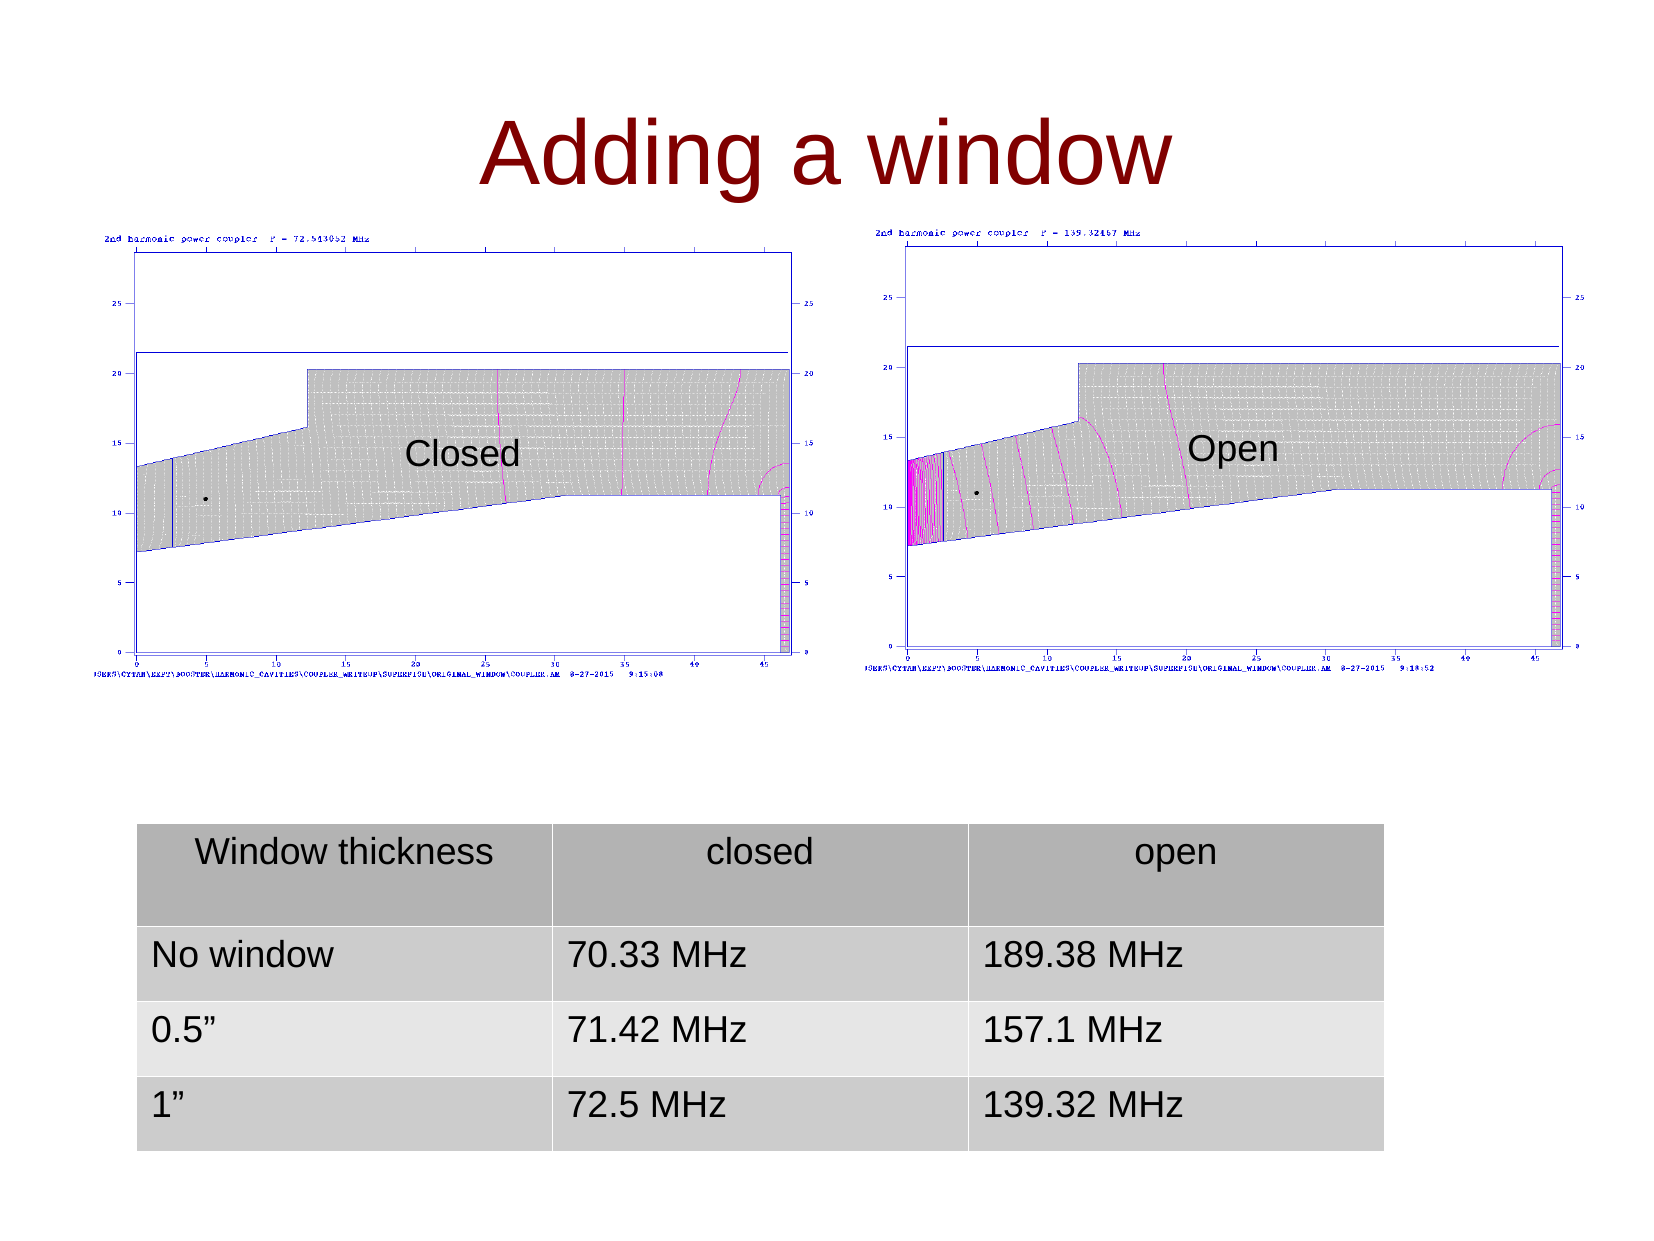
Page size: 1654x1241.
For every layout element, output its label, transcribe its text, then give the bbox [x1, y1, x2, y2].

table_header closed [553, 824, 968, 926]
table_header open [969, 824, 1384, 926]
table_cell 0.5” [137, 1002, 552, 1076]
table_cell 189.38 MHz [969, 927, 1384, 1001]
table_header Window thickness [137, 824, 552, 926]
title Adding a window [82, 49, 1571, 257]
table_cell 1” [137, 1077, 552, 1151]
picture [864, 222, 1603, 673]
table_cell 157.1 MHz [969, 1002, 1384, 1076]
table_cell No window [137, 927, 552, 1001]
table_cell 71.42 MHz [553, 1002, 968, 1076]
table_cell 72.5 MHz [553, 1077, 968, 1151]
picture [93, 228, 832, 679]
table_cell 70.33 MHz [553, 927, 968, 1001]
table_cell 139.32 MHz [969, 1077, 1384, 1151]
